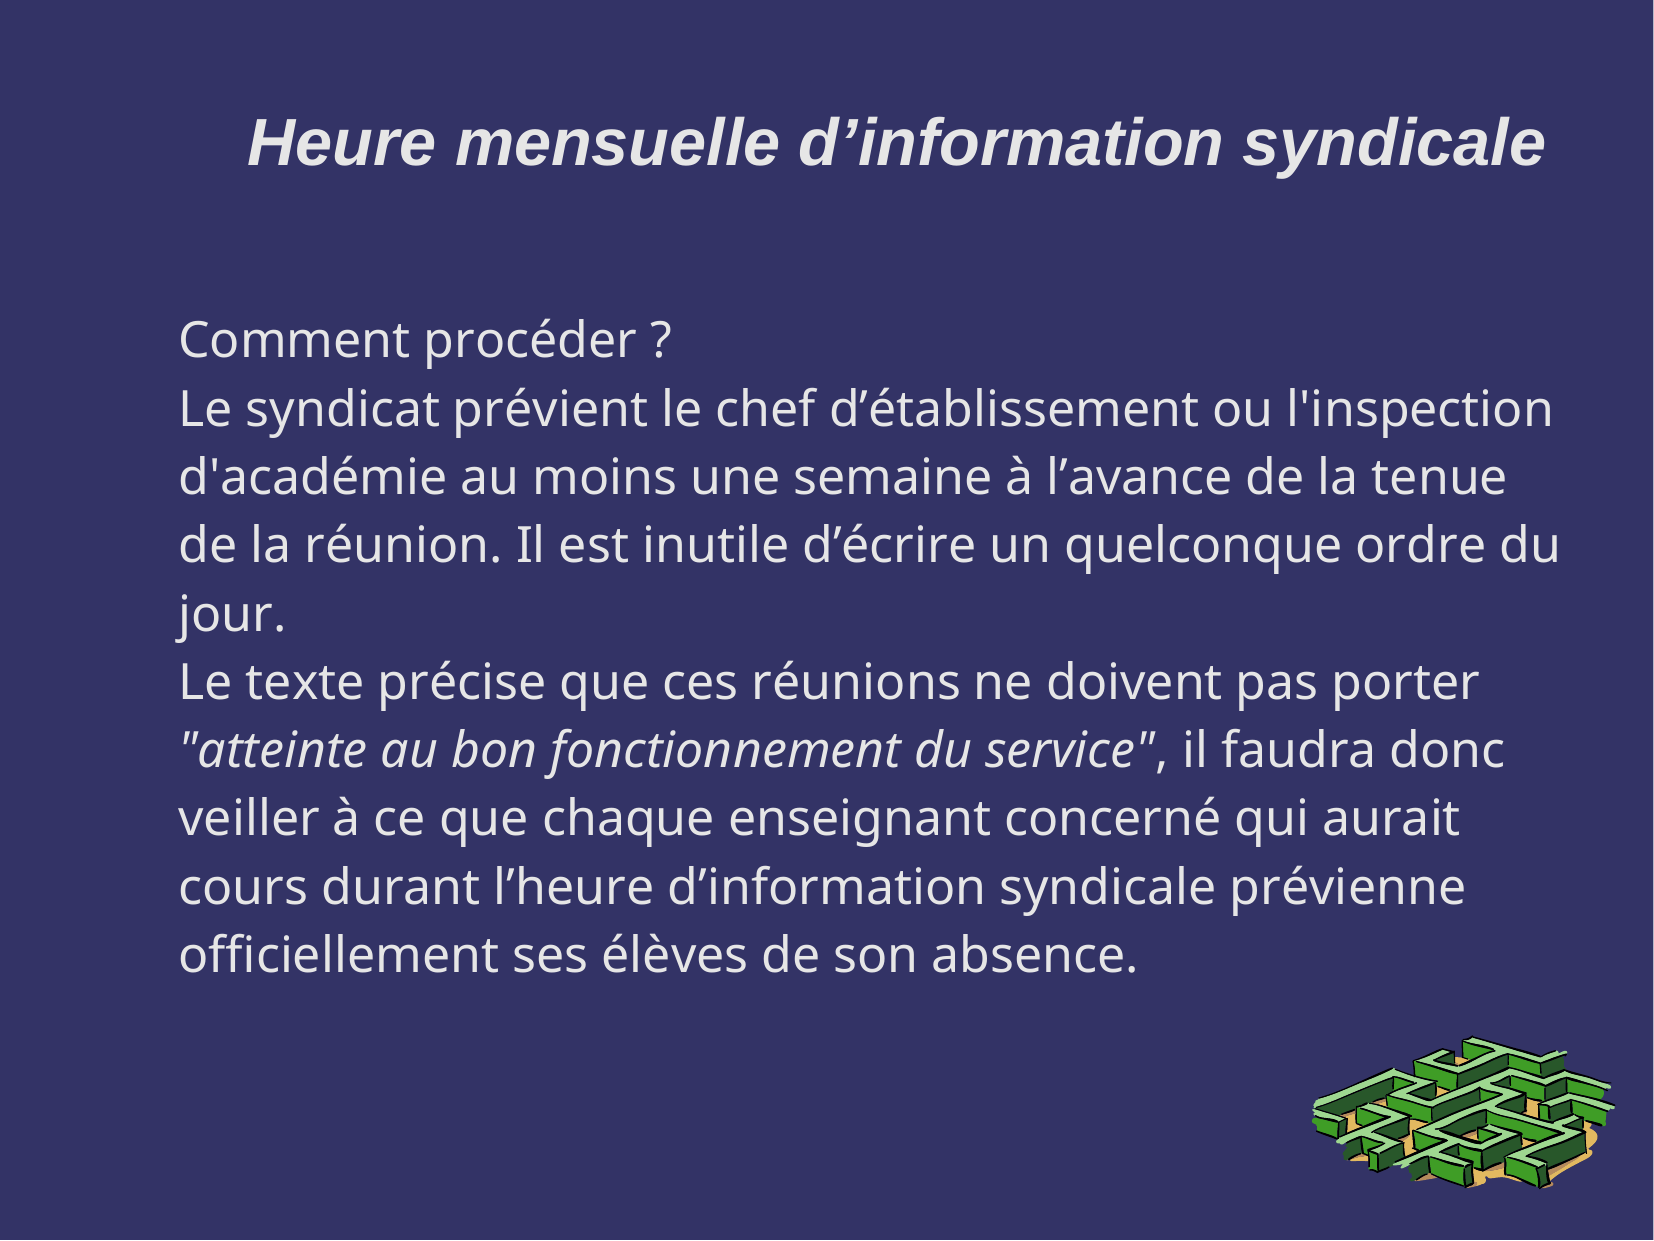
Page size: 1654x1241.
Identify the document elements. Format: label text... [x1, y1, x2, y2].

list Comment procéder ? Le syndicat prévient le chef d’établissement ou l'inspection d'académie au moins une semaine à l’avance de la tenue de la réunion. Il est inutile d’écrire un quelconque ordre du jour. Le texte précise que ces réunions ne doivent pas porter "atteinte au bon fonctionnement du service", il faudra donc veiller à ce que chaque enseignant concerné qui aurait cours durant l’heure d’information syndicale prévienne officiellement ses élèves de son absence. [178, 236, 1570, 1241]
title Heure mensuelle d’information syndicale [88, 59, 1565, 227]
